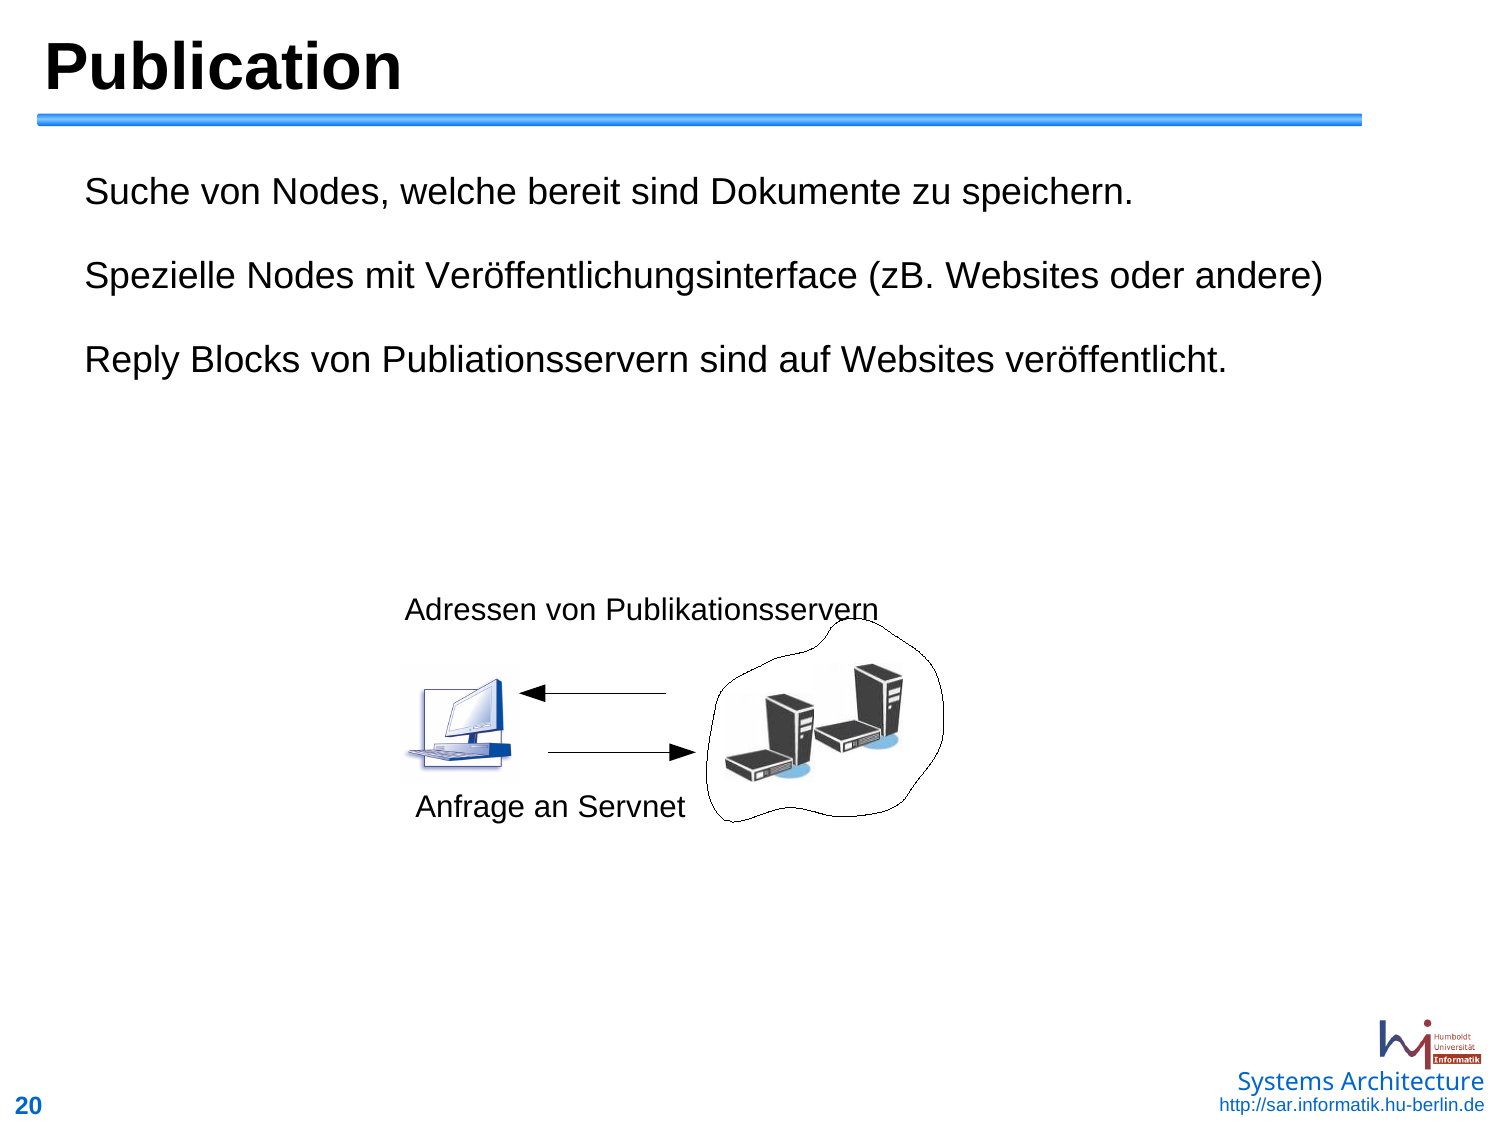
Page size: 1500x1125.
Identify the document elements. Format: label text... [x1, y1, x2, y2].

picture [1376, 1016, 1483, 1071]
text_box Adressen von Publikationsservern [389, 584, 903, 635]
title Publication [29, 20, 1500, 114]
text_box Suche von Nodes, welche bereit sind Dokumente zu speichern. Spezielle Nodes mit Veröffentlichungsinterface (zB. Websites oder andere) Reply Blocks von Publiationsservern sind auf Websites veröffentlicht. [59, 163, 1349, 389]
text_box Anfrage an Servnet [400, 781, 701, 832]
picture [725, 663, 903, 782]
picture [400, 663, 519, 781]
